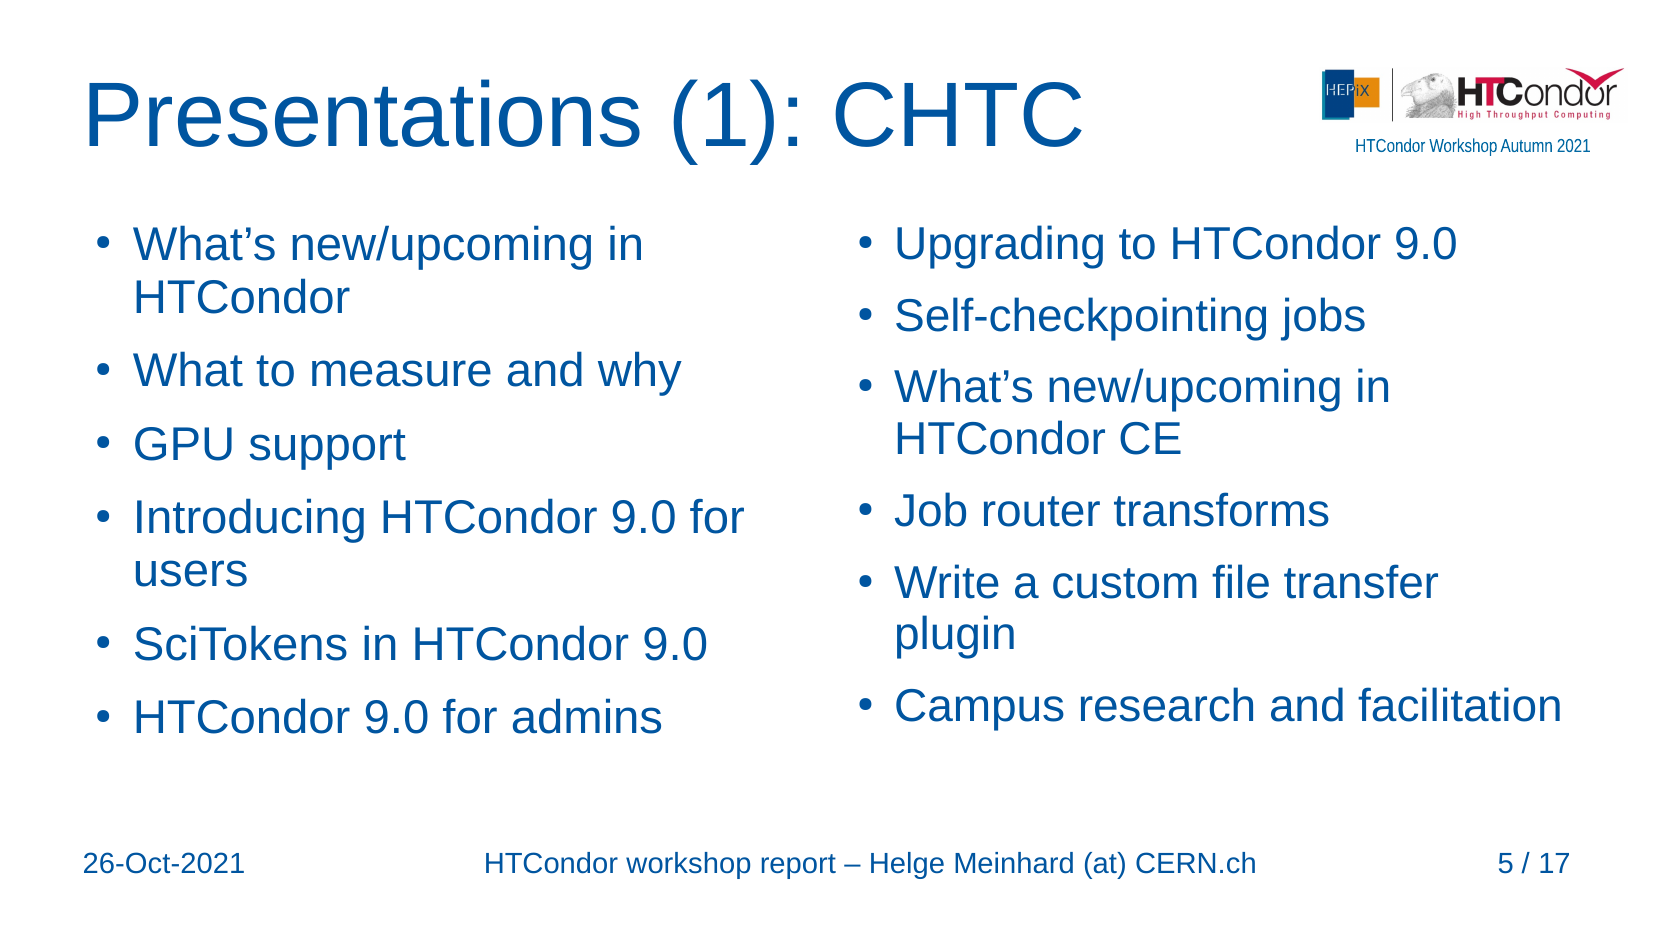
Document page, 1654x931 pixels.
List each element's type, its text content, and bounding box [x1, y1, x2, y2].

list Upgrading to HTCondor 9.0 Self-checkpointing jobs What’s new/upcoming in HTCondor CE Job router transforms Write a custom file transfer plugin Campus research and facilitation [845, 217, 1572, 758]
list What’s new/upcoming in HTCondor What to measure and why GPU support Introducing HTCondor 9.0 for users SciTokens in HTCondor 9.0 HTCondor 9.0 for admins [82, 217, 809, 758]
title Presentations (1): CHTC [82, 37, 1308, 193]
